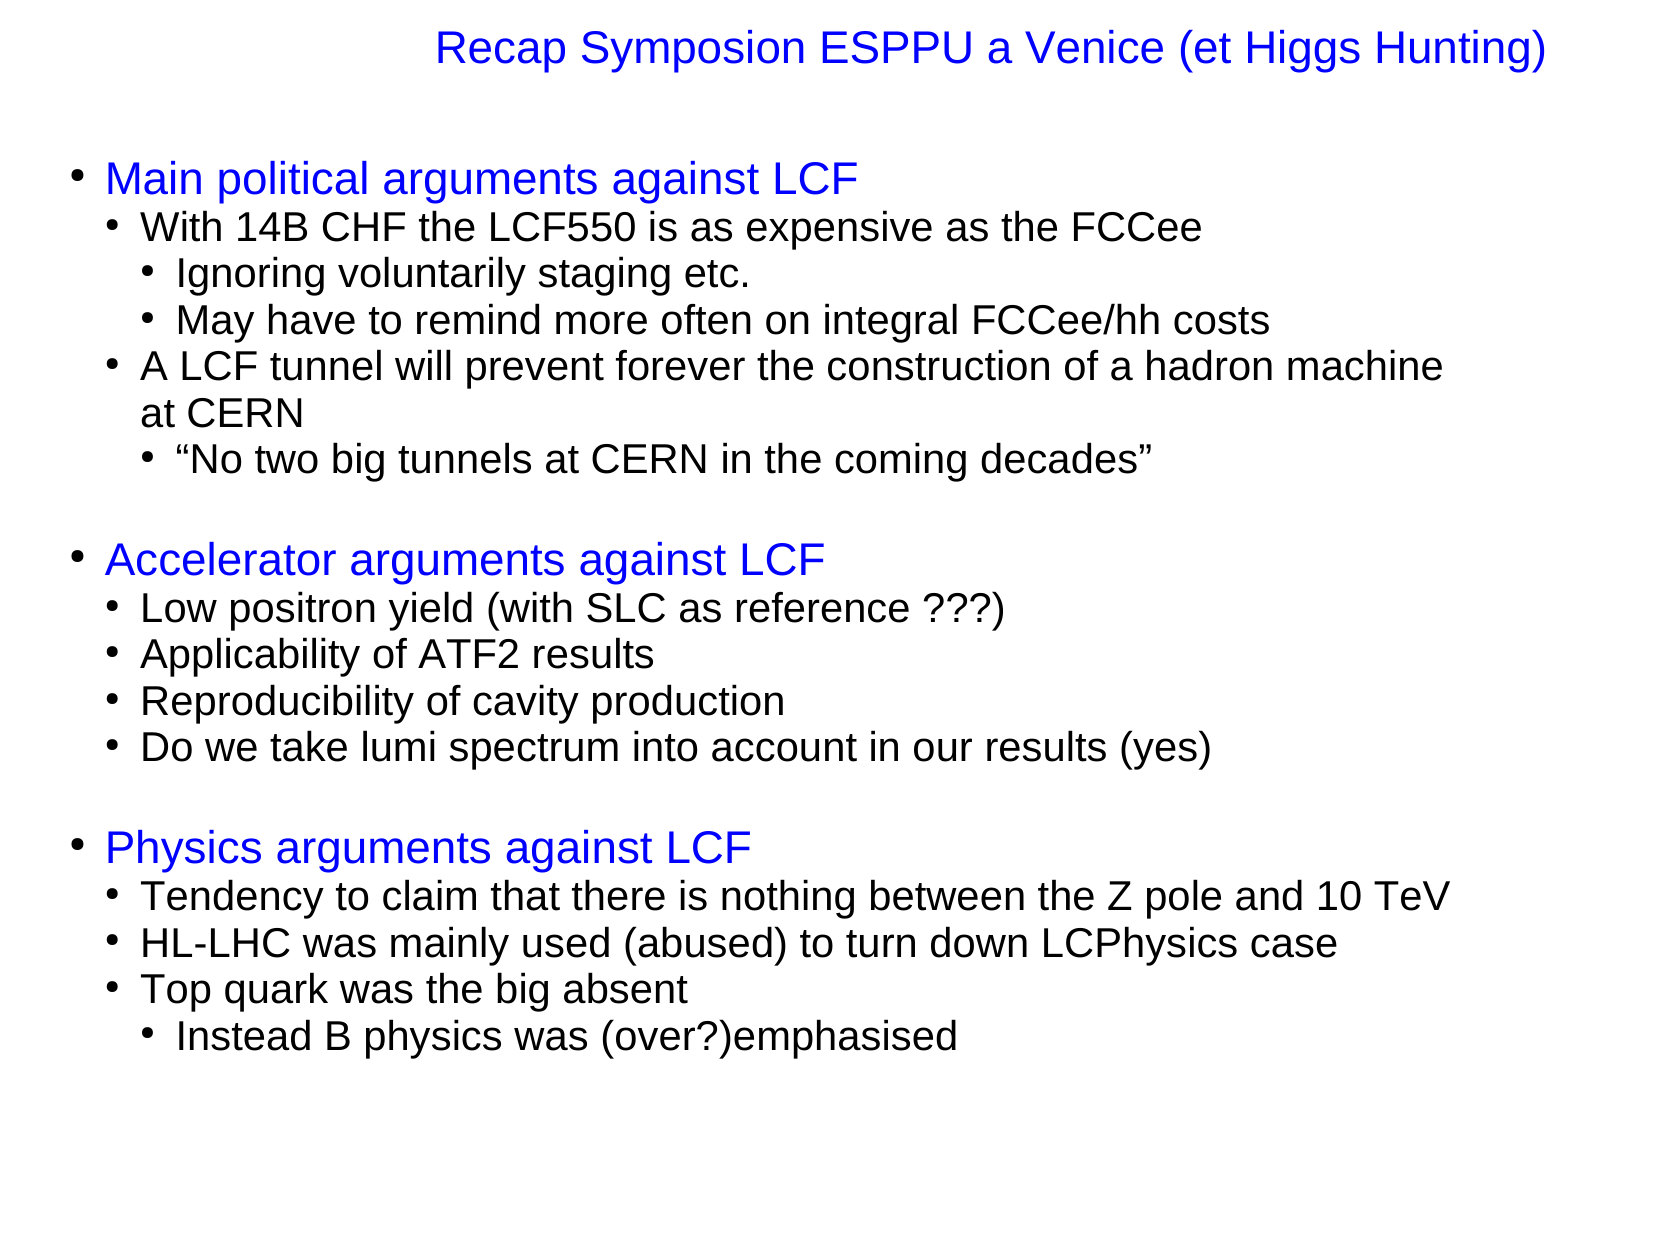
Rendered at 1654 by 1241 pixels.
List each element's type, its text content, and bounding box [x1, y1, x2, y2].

text_box Main political arguments against LCF With 14B CHF the LCF550 is as expensive as the FCCee Ignoring voluntarily staging etc. May have to remind more often on integral FCCee/hh costs A LCF tunnel will prevent forever the construction of a hadron machine at CERN “No two big tunnels at CERN in the coming decades” Accelerator arguments against LCF Low positron yield (with SLC as reference ???) Applicability of ATF2 results Reproducibility of cavity production Do we take lumi spectrum into account in our results (yes) Physics arguments against LCF Tendency to claim that there is nothing between the Z pole and 10 TeV HL-LHC was mainly used (abused) to turn down LCPhysics case Top quark was the big absent Instead B physics was (over?)emphasised [54, 145, 1621, 1241]
text_box Recap Symposion ESPPU a Venice (et Higgs Hunting) [420, 13, 1411, 91]
